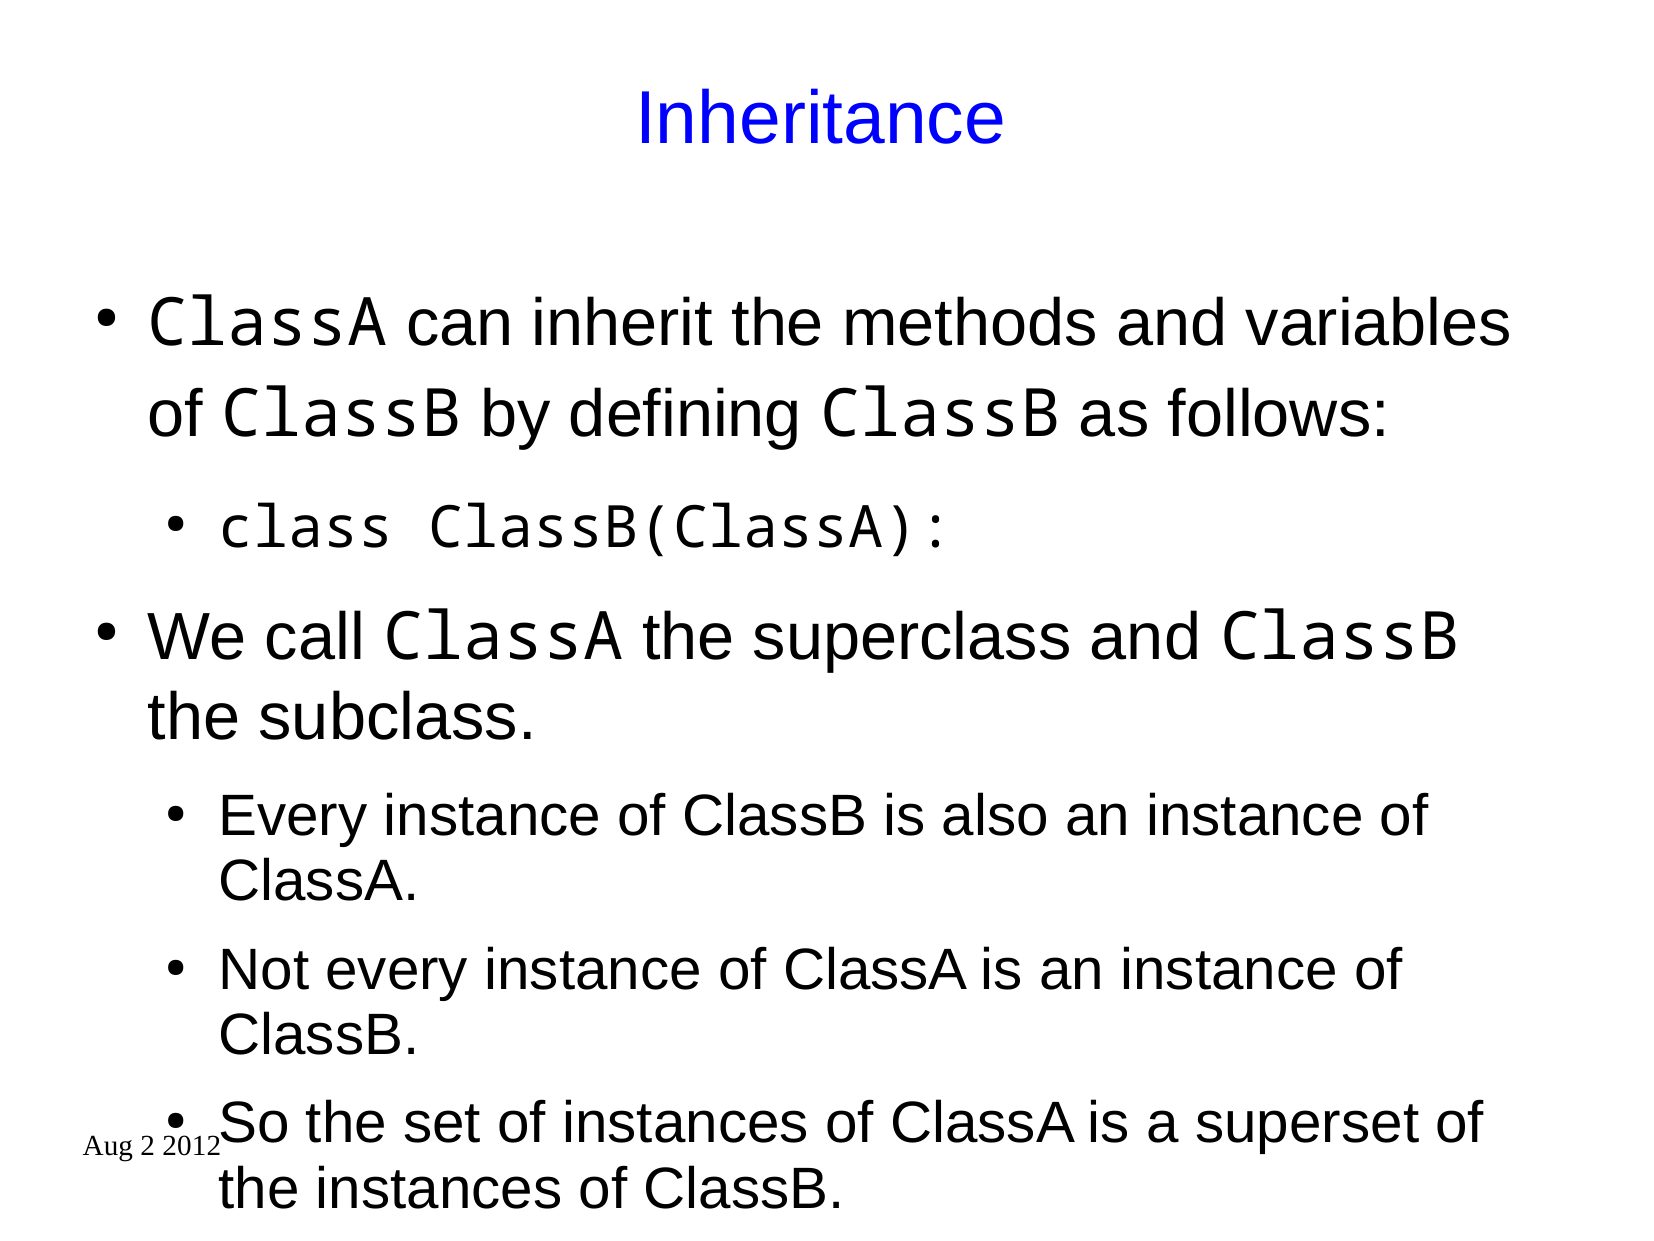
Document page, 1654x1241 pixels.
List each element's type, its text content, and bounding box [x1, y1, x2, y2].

list ClassA can inherit the methods and variables of ClassB by defining ClassB as follows: class ClassB(ClassA): We call ClassA the superclass and ClassB the subclass. Every instance of ClassB is also an instance of ClassA. Not every instance of ClassA is an instance of ClassB. So the set of instances of ClassA is a superset of the instances of ClassB. [76, 274, 1565, 1157]
title Inheritance [76, 58, 1565, 178]
